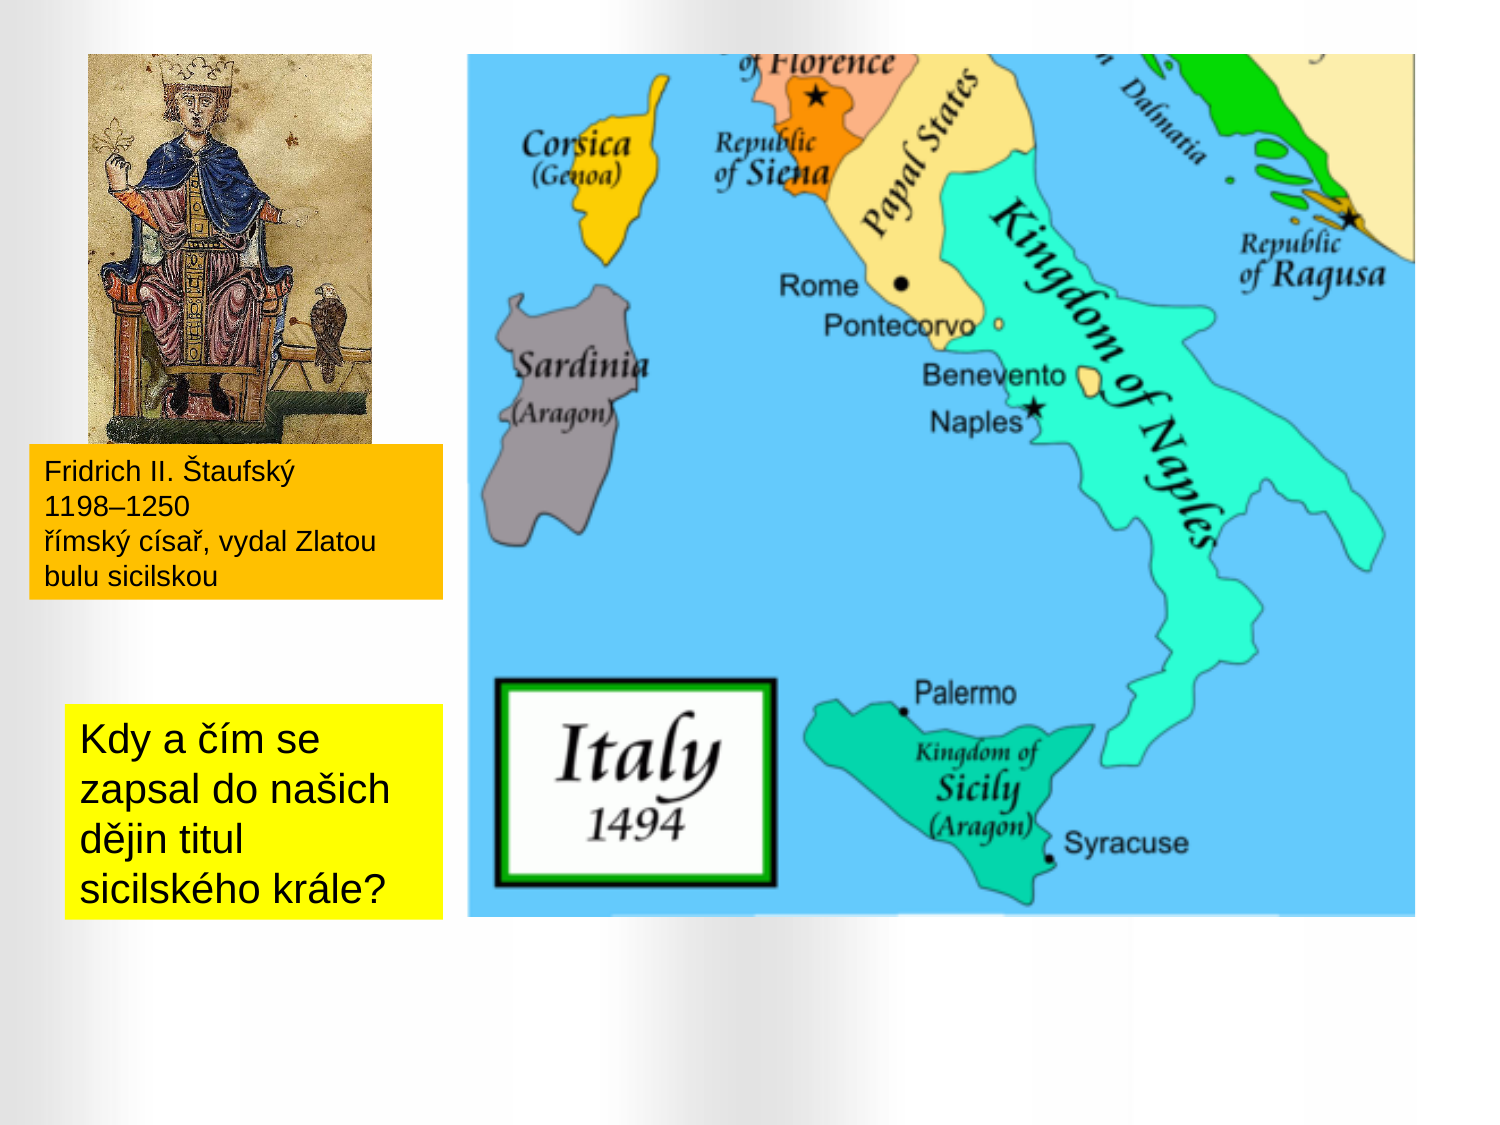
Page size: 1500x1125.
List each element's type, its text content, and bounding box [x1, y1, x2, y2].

text_box Fridrich II. Štaufský 1198–1250 římský císař, vydal Zlatou bulu sicilskou [29, 444, 443, 600]
picture [0, 0, 1500, 1125]
text_box Kdy a čím se zapsal do našich dějin titul sicilského krále? [64, 704, 443, 920]
